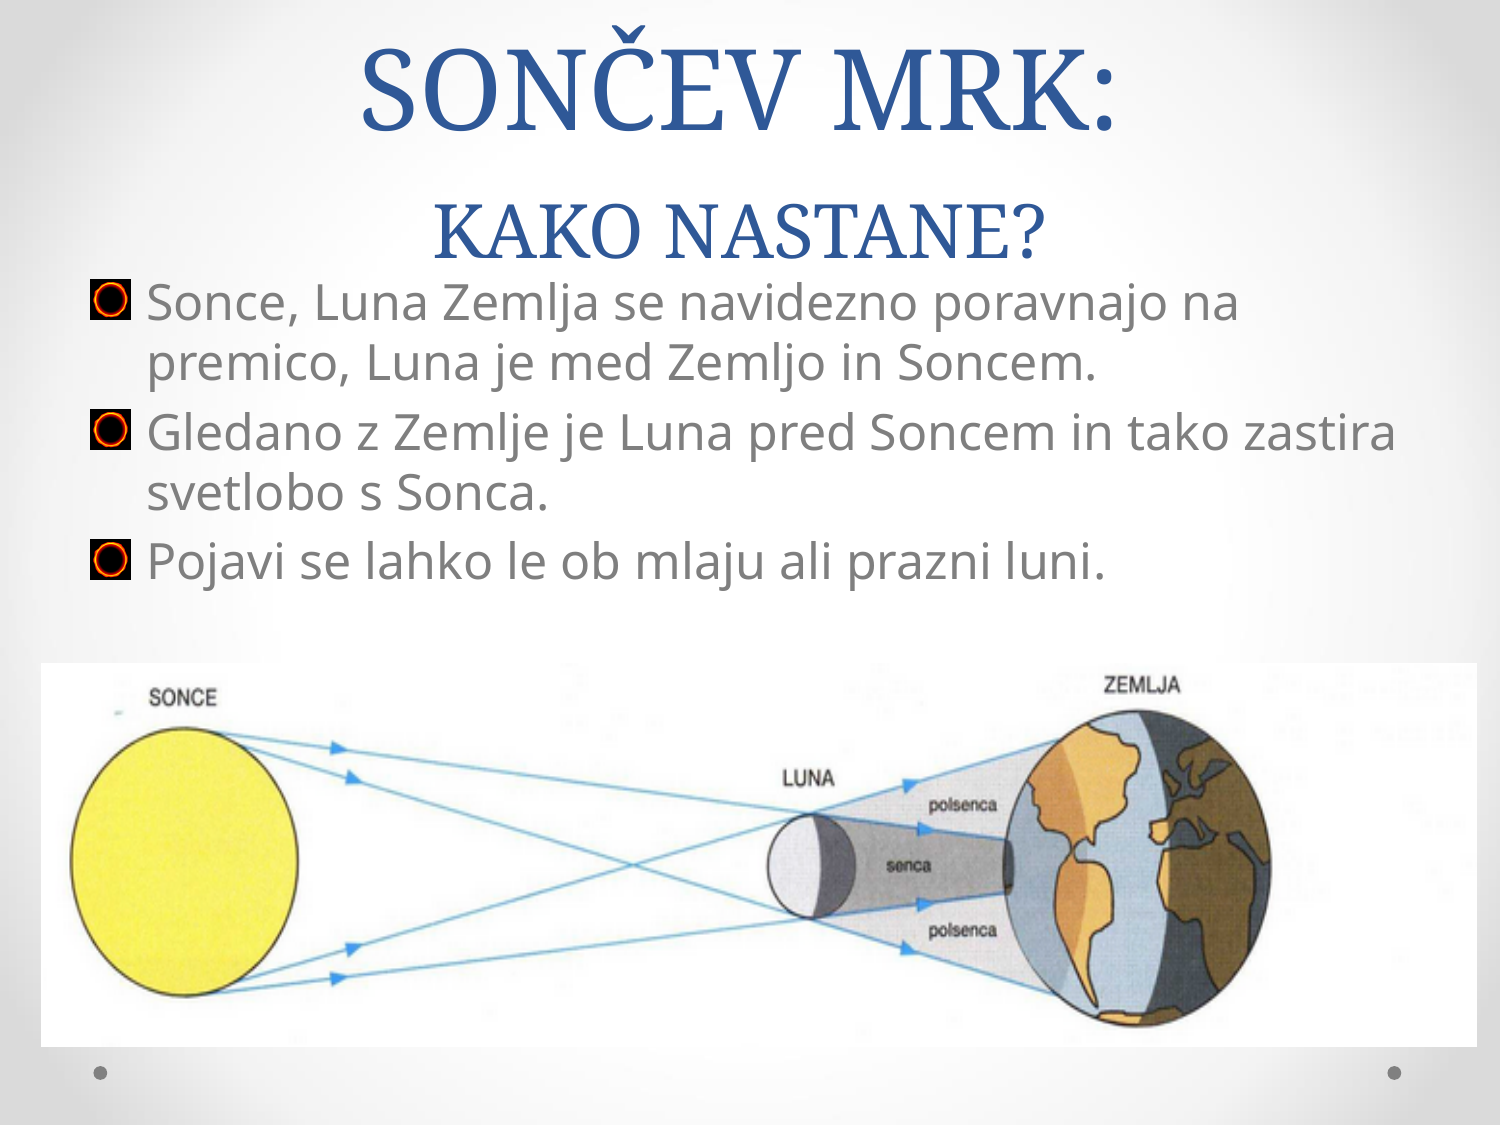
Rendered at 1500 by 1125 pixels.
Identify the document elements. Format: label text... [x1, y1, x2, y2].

list Sonce, Luna Zemlja se navidezno poravnajo na premico, Luna je med Zemljo in Soncem. Gledano z Zemlje je Luna pred Soncem in tako zastira svetlobo s Sonca. Pojavi se lahko le ob mlaju ali prazni luni. [75, 262, 1425, 663]
picture [0, 0, 1500, 1125]
title SONČEV MRK: KAKO NASTANE? [64, 19, 1415, 282]
